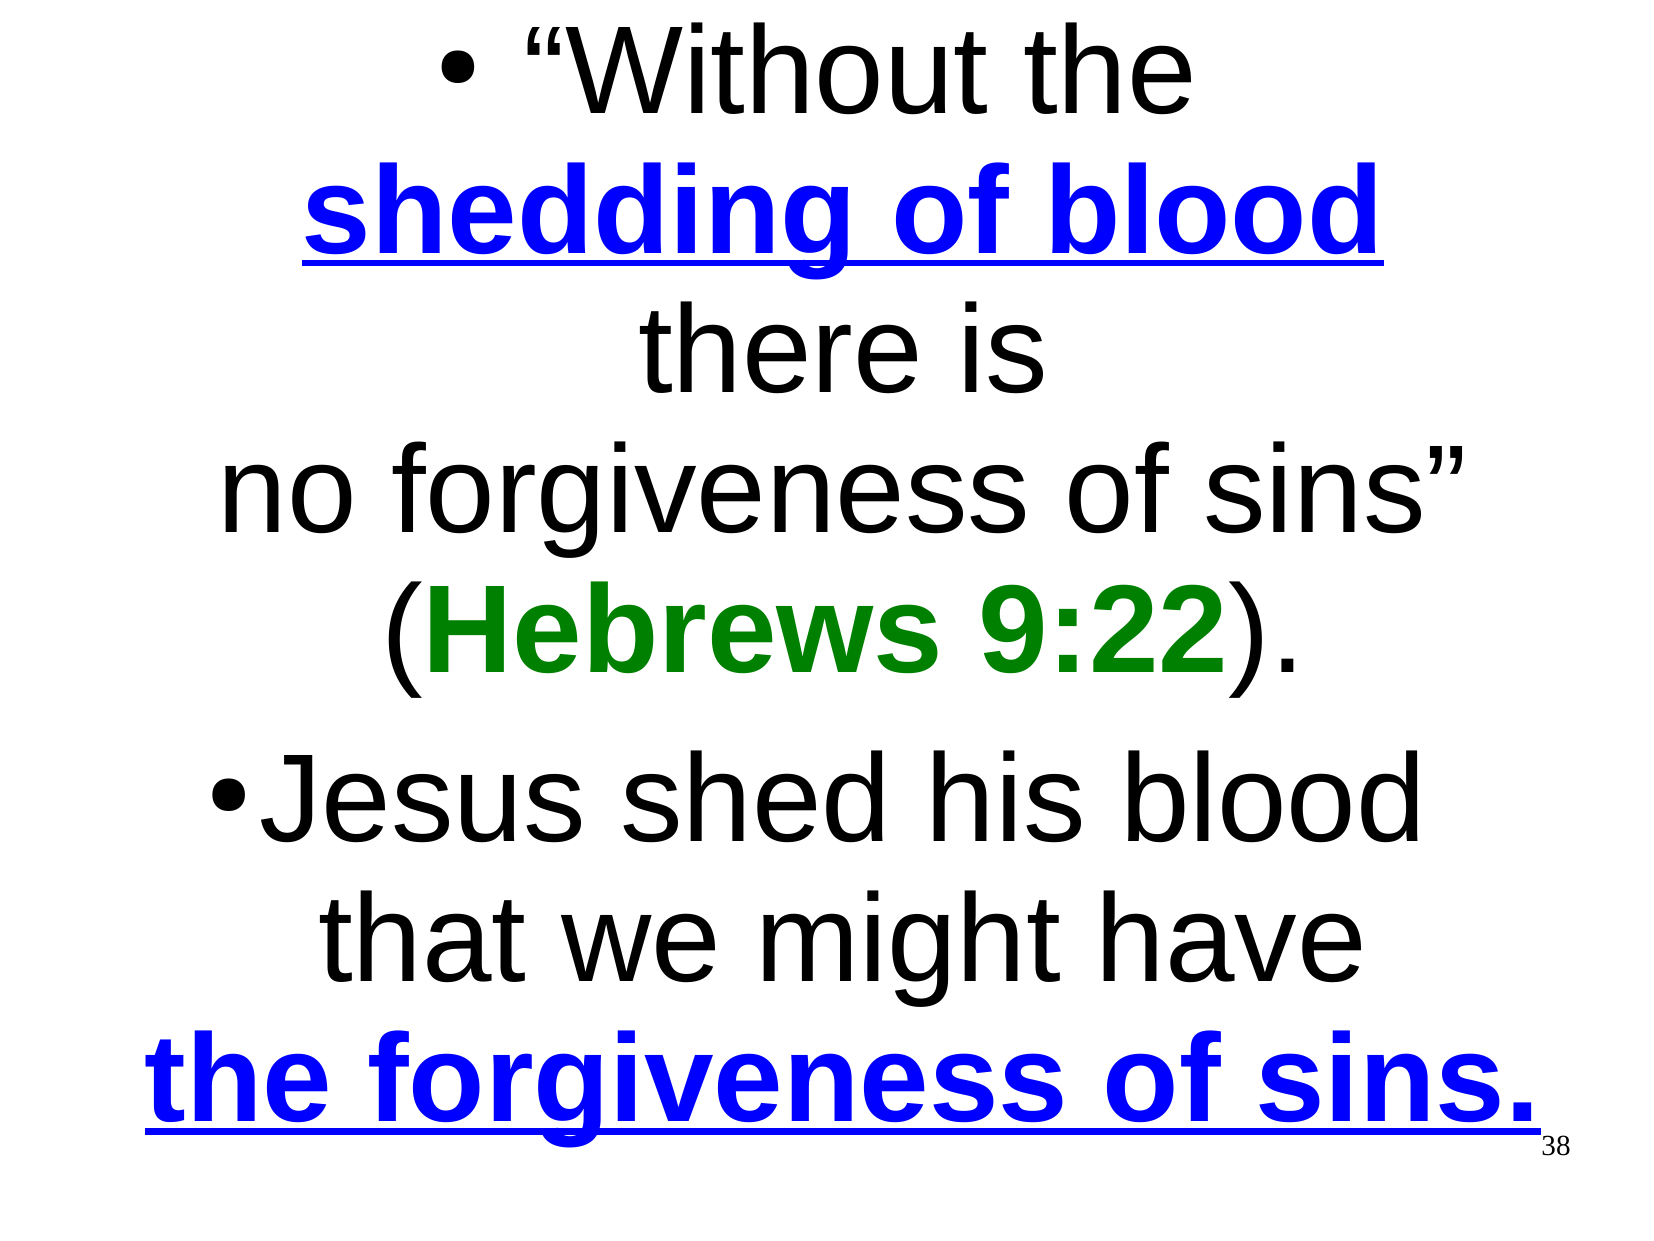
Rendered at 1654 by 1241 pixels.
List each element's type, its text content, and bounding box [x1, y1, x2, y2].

list “Without the shedding of blood there is no forgiveness of sins” (Hebrews 9:22). Jesus shed his blood that we might have the forgiveness of sins. [0, 0, 1651, 1238]
